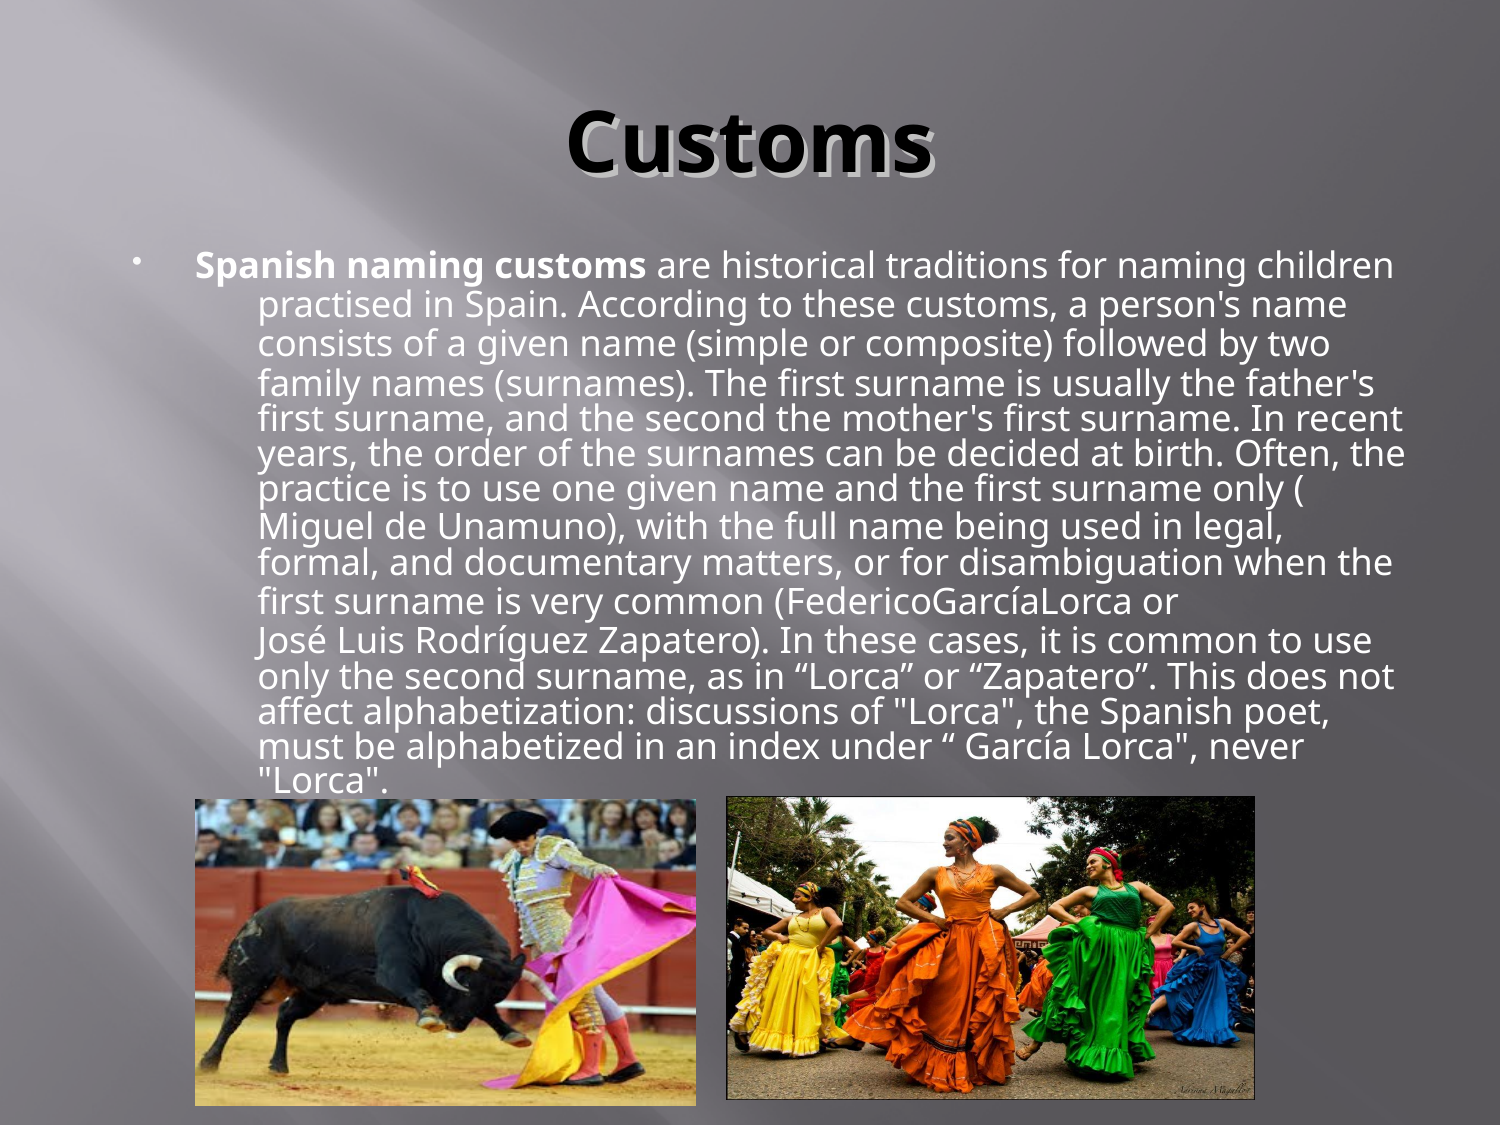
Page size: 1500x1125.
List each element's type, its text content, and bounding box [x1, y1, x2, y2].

title Customs [75, 45, 1426, 233]
list Spanish naming customs are historical traditions for naming children practised in Spain. According to these customs, a person's name consists of a given name (simple or composite) followed by two family names (surnames). The first surname is usually the father's first surname, and the second the mother's first surname. In recent years, the order of the surnames can be decided at birth. Often, the practice is to use one given name and the first surname only ( Miguel de Unamuno), with the full name being used in legal, formal, and documentary matters, or for disambiguation when the first surname is very common (Federico García Lorca or José Luis Rodríguez Zapatero). In these cases, it is common to use only the second surname, as in “Lorca” or “Zapatero”. This does not affect alphabetization: discussions of "Lorca", the Spanish poet, must be alphabetized in an index under “ García Lorca", never "Lorca". [76, 243, 1427, 811]
picture [195, 799, 696, 1106]
picture [726, 796, 1255, 1100]
